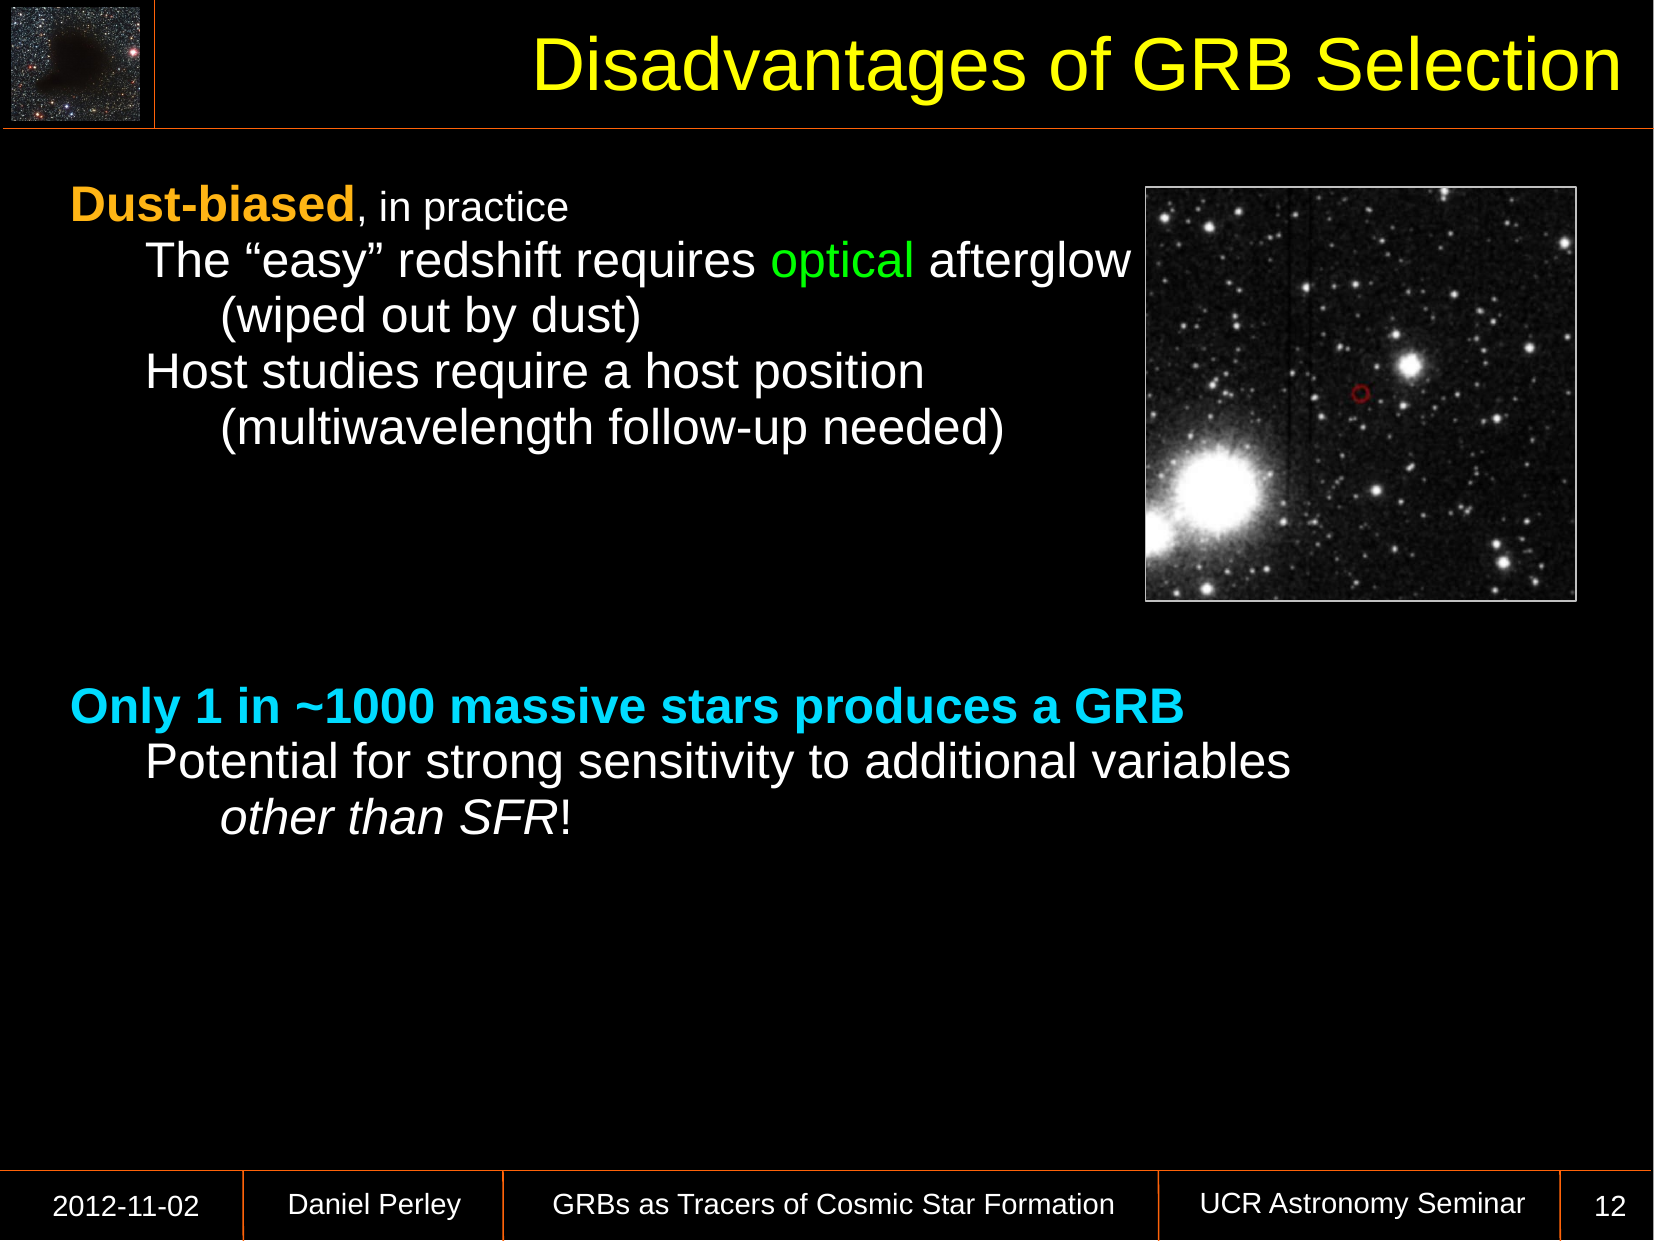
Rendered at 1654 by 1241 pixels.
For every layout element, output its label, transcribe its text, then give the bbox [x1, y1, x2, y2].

picture [1146, 187, 1576, 601]
text_box Dust-biased, in practice The “easy” redshift requires optical afterglow (wiped out by dust) Host studies require a host position (multiwavelength follow-up needed) Only 1 in ~1000 massive stars produces a GRB Potential for strong sensitivity to additional variables other than SFR! [55, 168, 1613, 900]
title Disadvantages of GRB Selection [450, 21, 1624, 108]
picture [11, 7, 140, 121]
